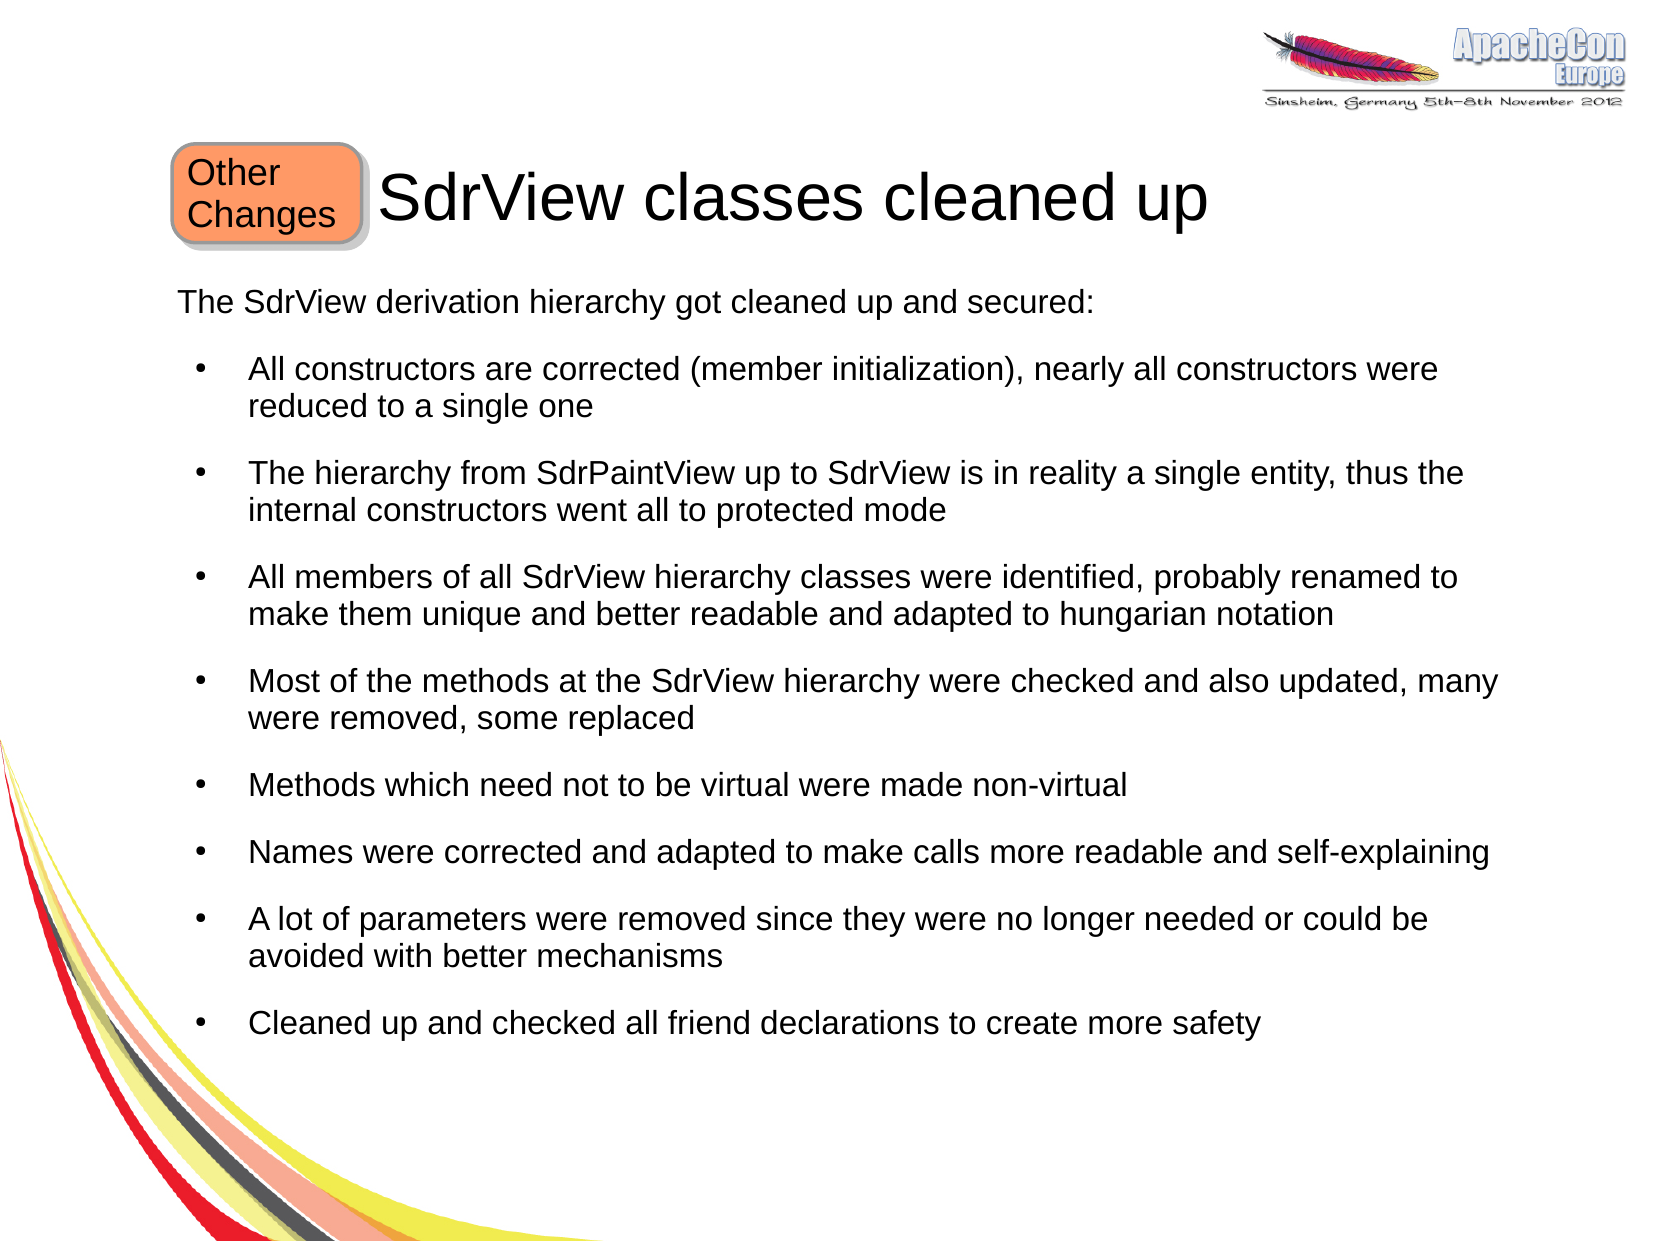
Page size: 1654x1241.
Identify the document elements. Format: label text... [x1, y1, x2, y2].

list The SdrView derivation hierarchy got cleaned up and secured: All constructors are corrected (member initialization), nearly all constructors were reduced to a single one The hierarchy from SdrPaintView up to SdrView is in reality a single entity, thus the internal constructors went all to protected mode All members of all SdrView hierarchy classes were identified, probably renamed to make them unique and better readable and adapted to hungarian notation Most of the methods at the SdrView hierarchy were checked and also updated, many were removed, some replaced Methods which need not to be virtual were made non-virtual Names were corrected and adapted to make calls more readable and self-explaining A lot of parameters were removed since they were no longer needed or could be avoided with better mechanisms Cleaned up and checked all friend declarations to create more safety [177, 283, 1536, 1046]
title SdrView classes cleaned up [377, 148, 1530, 247]
picture [0, 0, 1654, 1241]
text_box Other Changes [172, 143, 362, 243]
